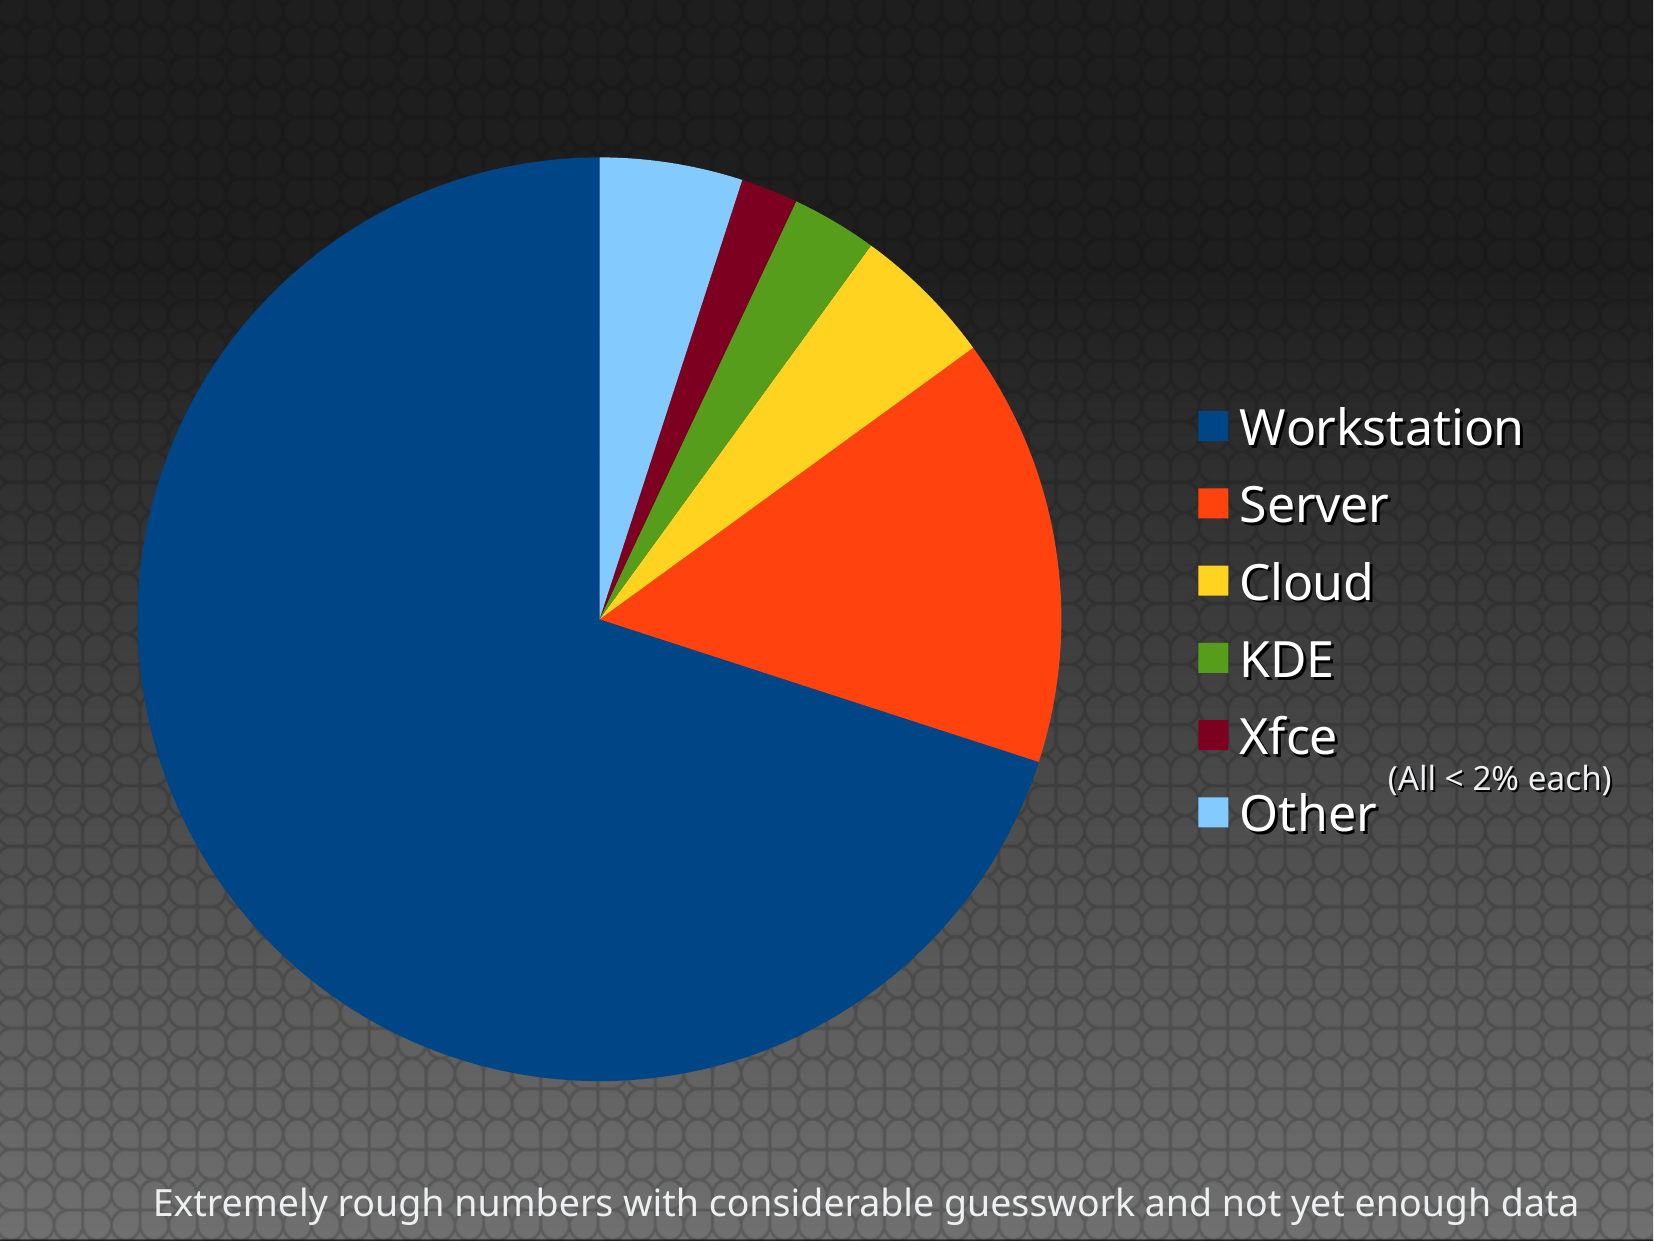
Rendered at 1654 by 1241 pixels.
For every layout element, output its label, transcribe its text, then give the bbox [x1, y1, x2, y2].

text_box Extremely rough numbers with considerable guesswork and not yet enough data [138, 1169, 1510, 1235]
text_box (All < 2% each) [1373, 747, 1634, 847]
chart [17, 138, 1555, 1101]
picture [0, 0, 1654, 1241]
